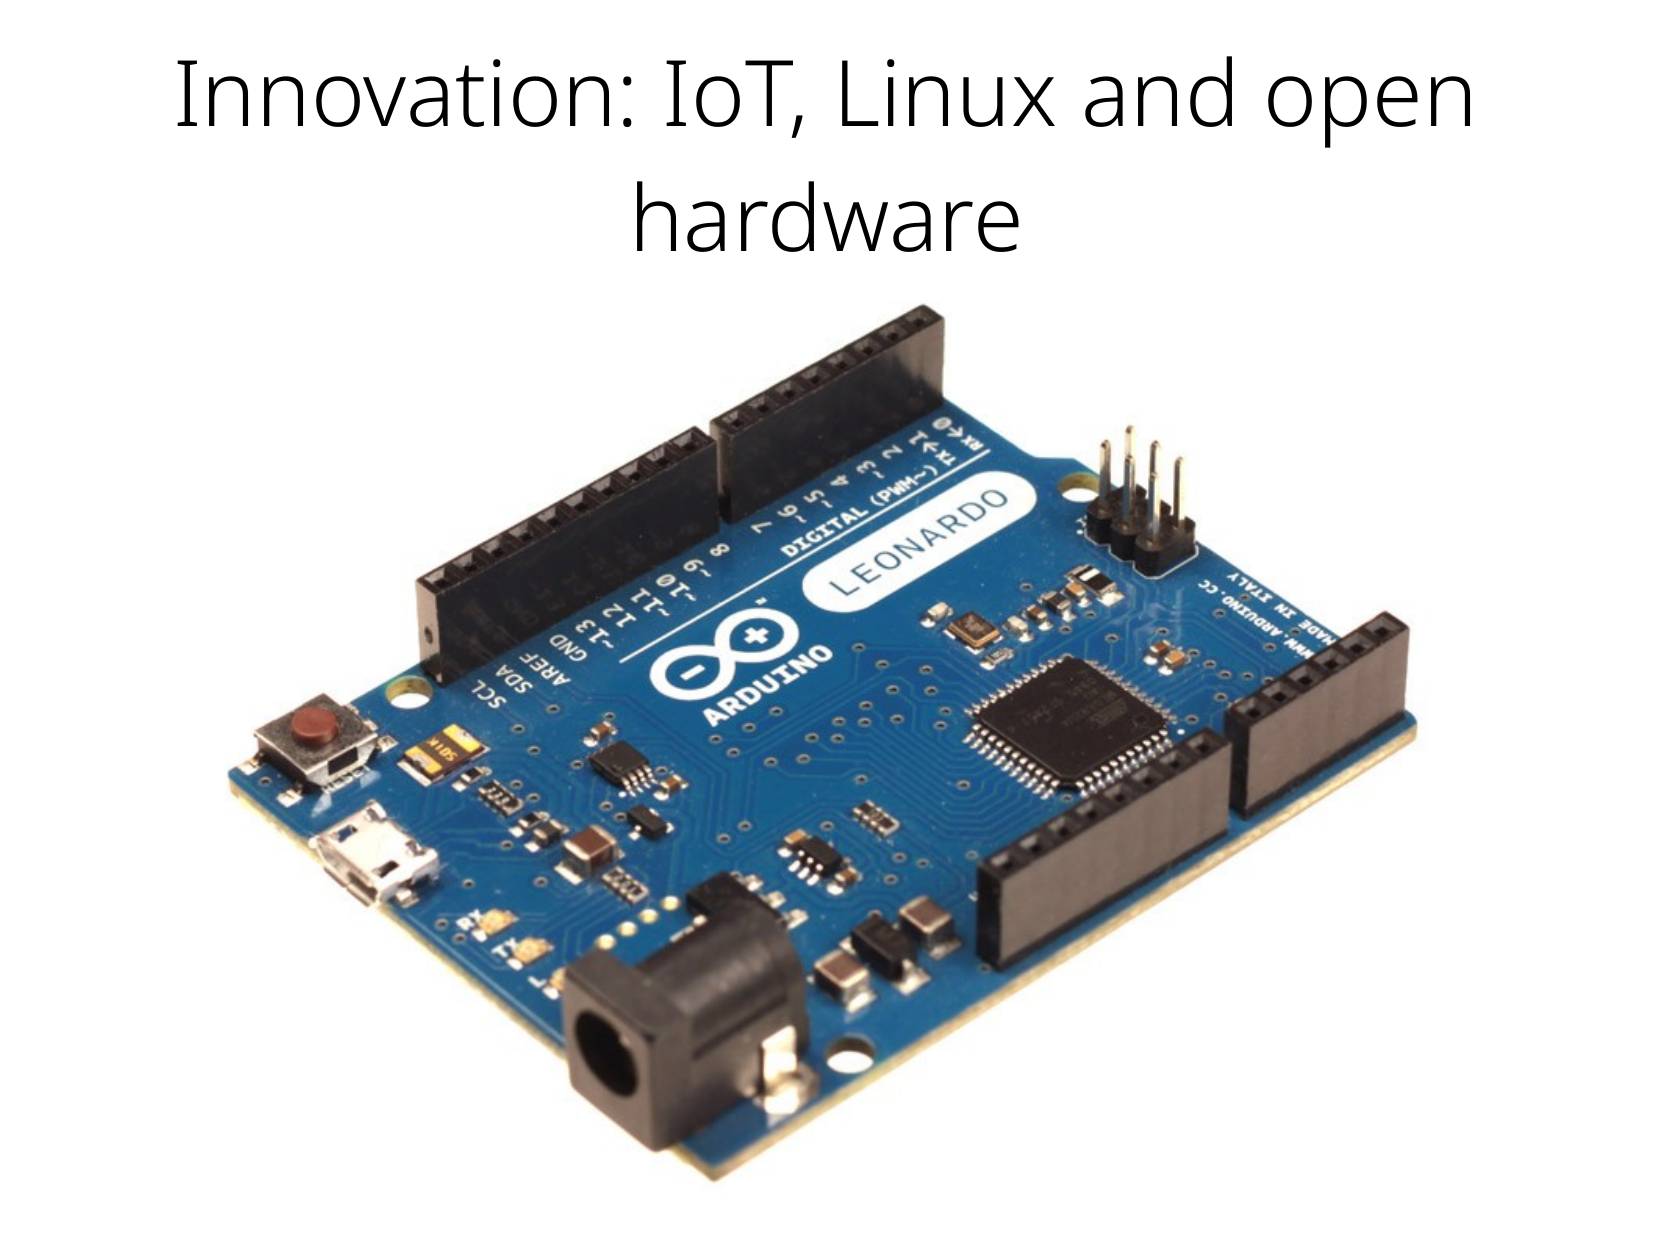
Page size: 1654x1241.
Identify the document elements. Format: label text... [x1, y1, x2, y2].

picture [201, 276, 1452, 1210]
title Innovation: IoT, Linux and open hardware [82, 49, 1571, 257]
